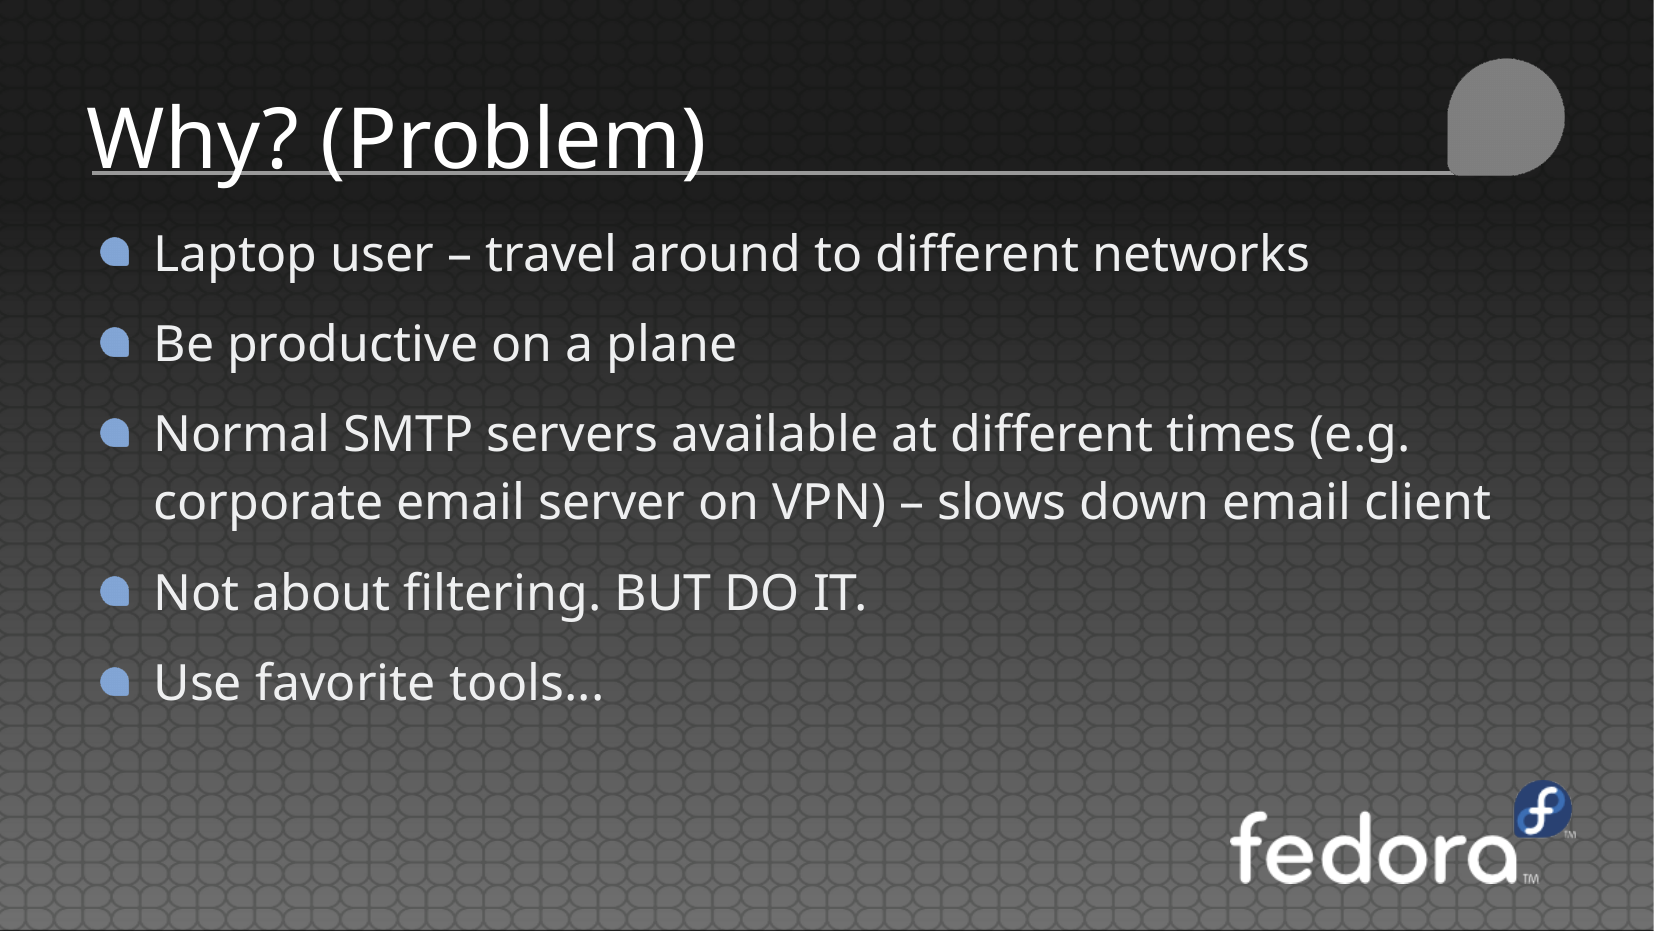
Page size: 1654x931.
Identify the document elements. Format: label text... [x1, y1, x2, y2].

picture [0, 0, 1654, 931]
list Laptop user – travel around to different networks Be productive on a plane Normal SMTP servers available at different times (e.g. corporate email server on VPN) – slows down email client Not about filtering. BUT DO IT. Use favorite tools... [82, 217, 1571, 758]
title Why? (Problem) [86, 84, 1576, 187]
